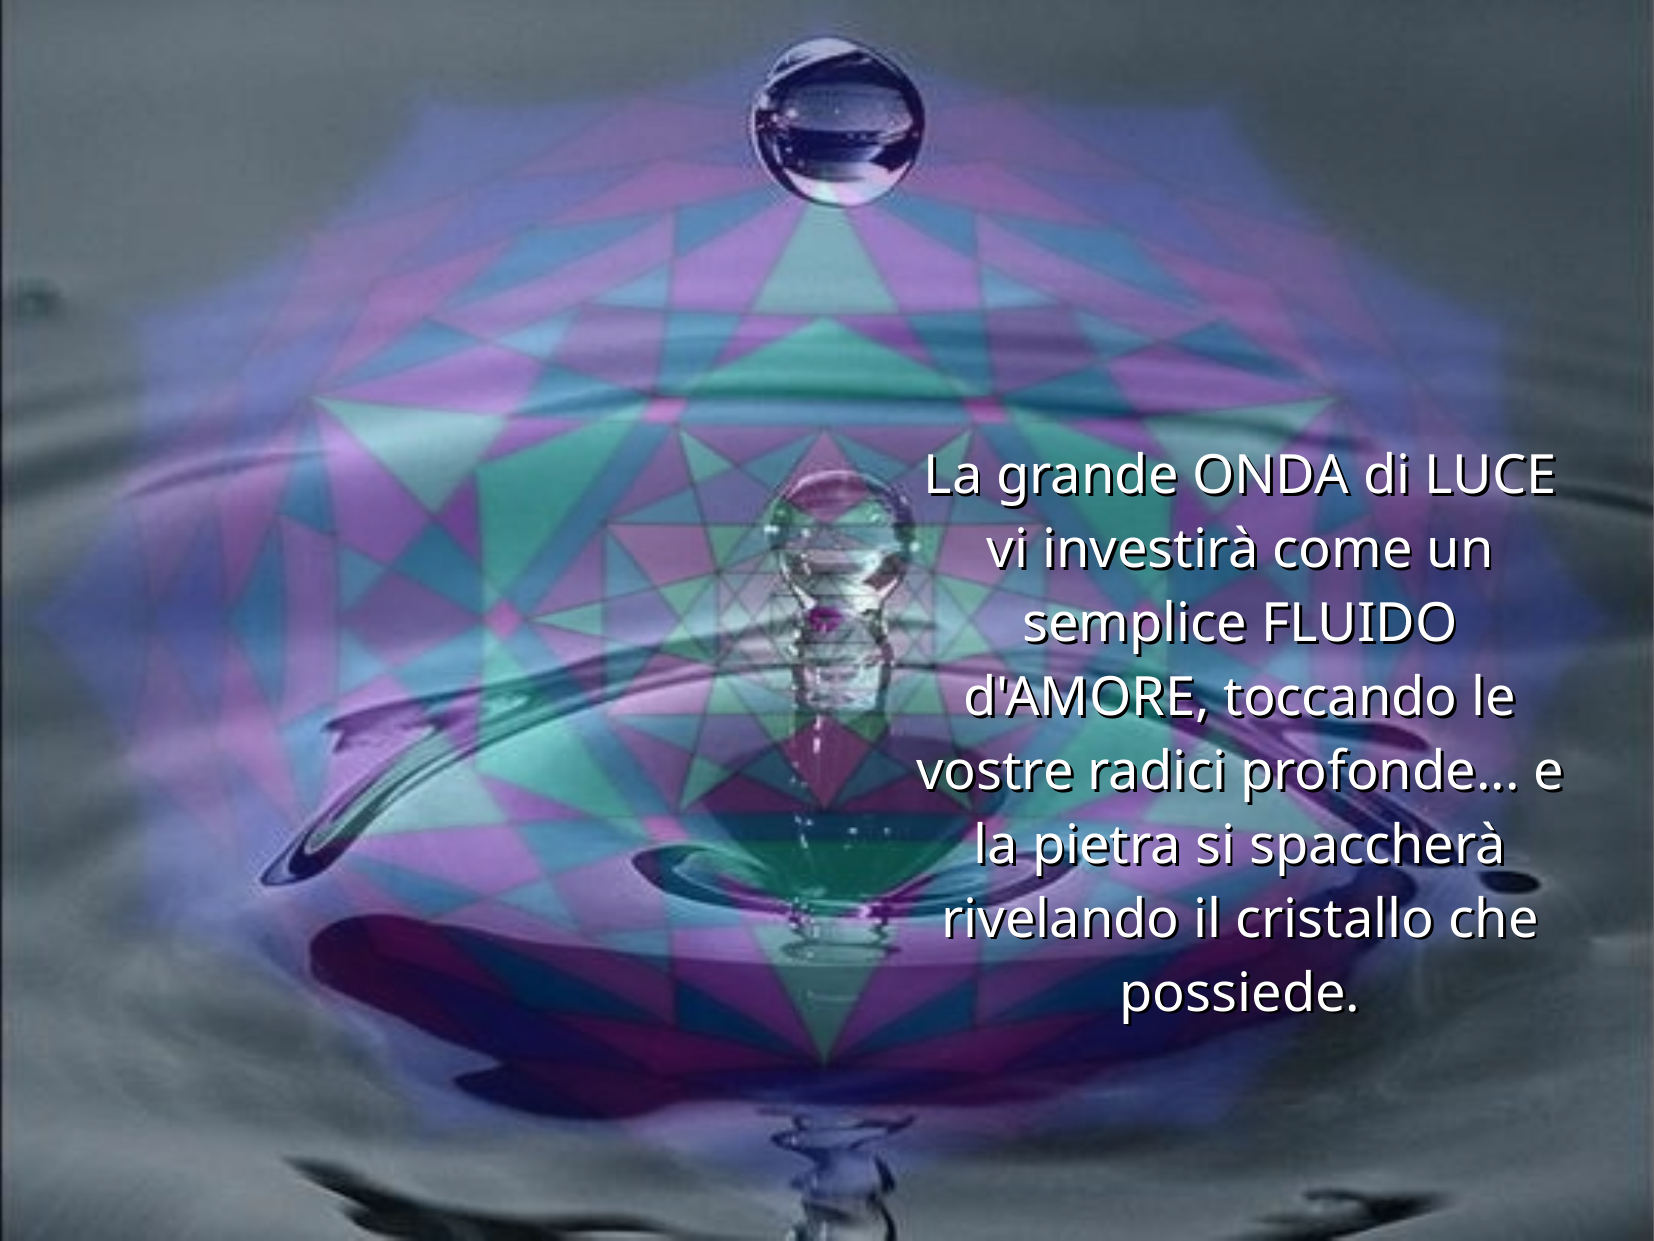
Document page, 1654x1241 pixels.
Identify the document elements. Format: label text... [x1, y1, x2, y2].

picture [0, 0, 1654, 1241]
title La grande ONDA di LUCE vi investirà come un semplice FLUIDO d'AMORE, toccando le vostre radici profonde... e la pietra si spaccherà rivelando il cristallo che possiede. [915, 414, 1565, 1048]
